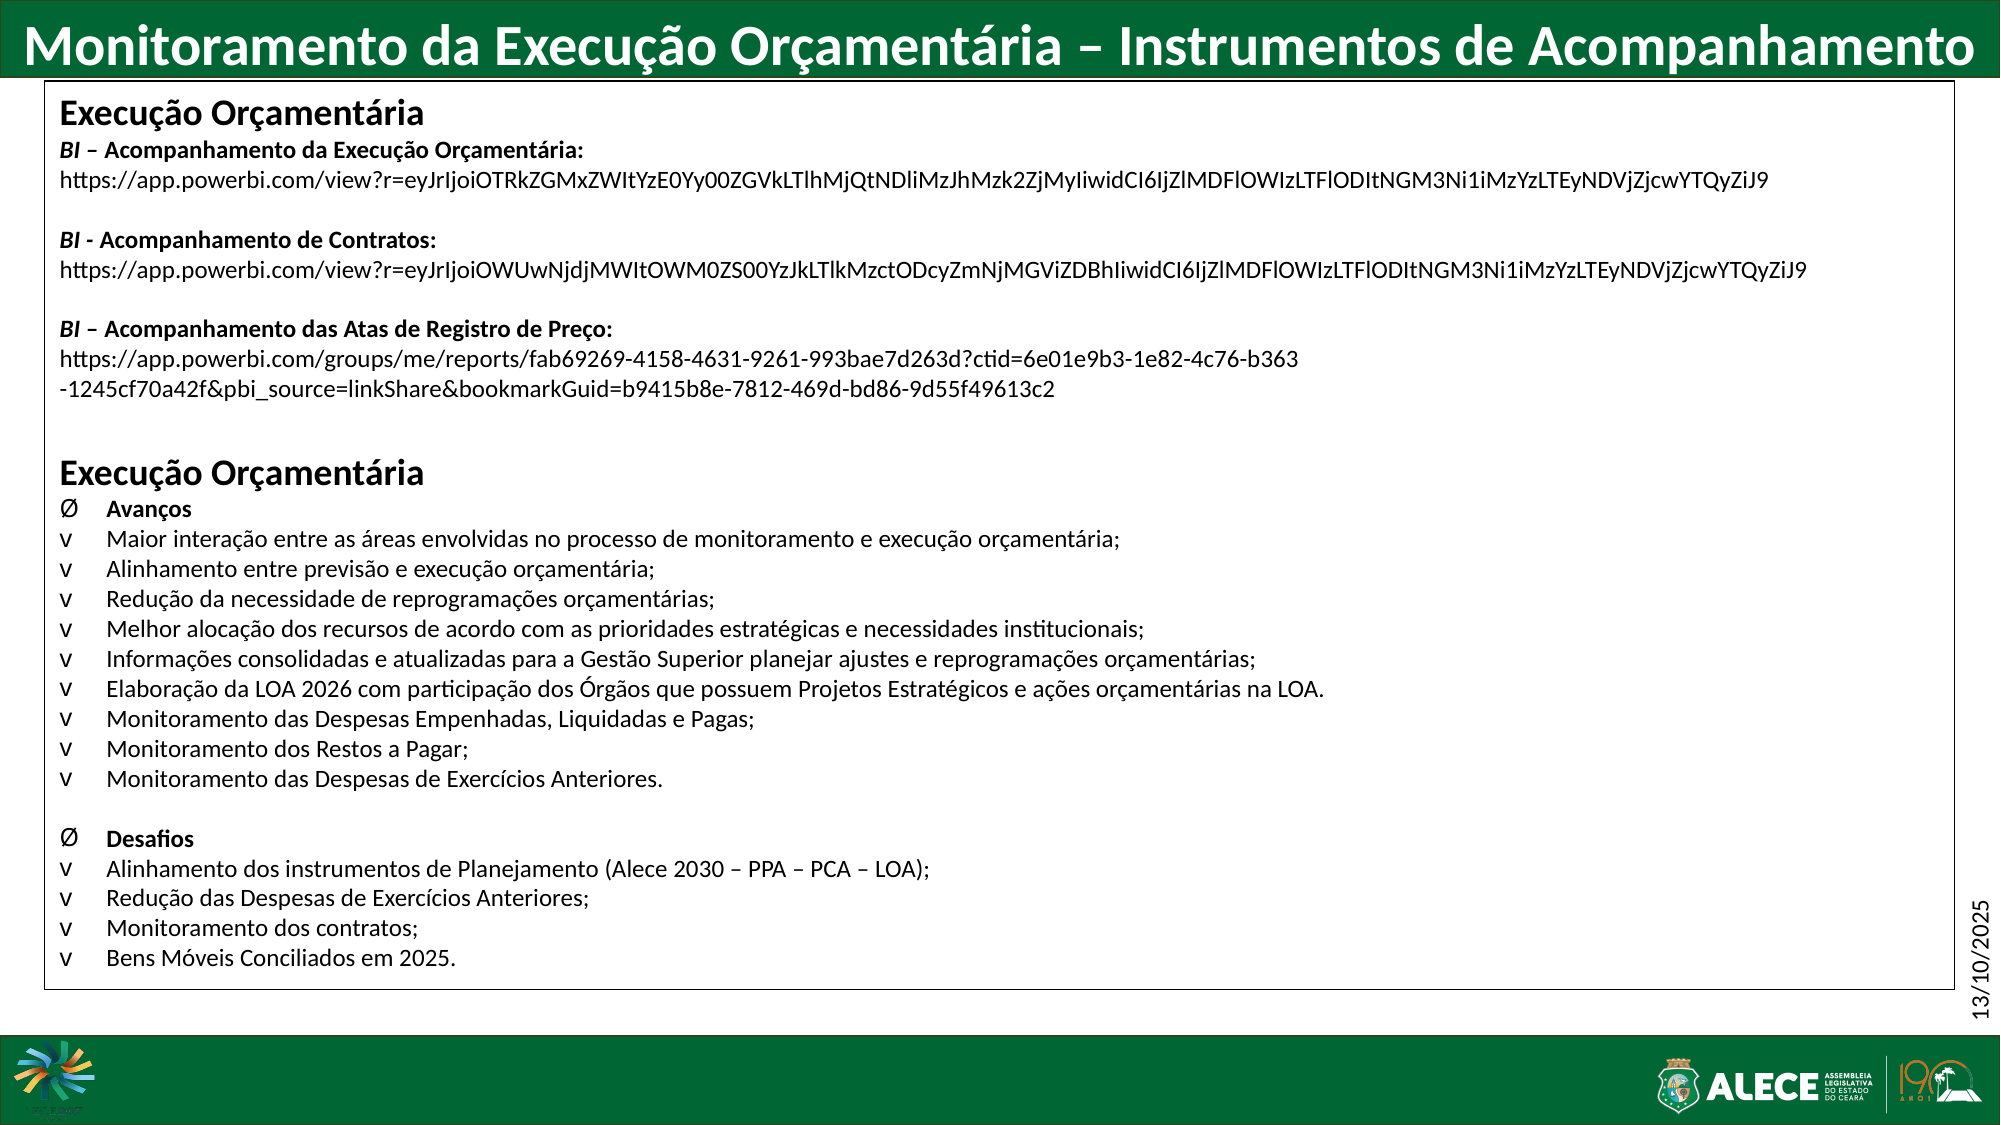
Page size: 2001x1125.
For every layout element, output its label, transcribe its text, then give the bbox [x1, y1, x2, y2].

text_box Monitoramento da Execução Orçamentária – Instrumentos de Acompanhamento [0, 0, 2000, 77]
picture [1625, 982, 2000, 1125]
text_box [0, 1036, 1625, 1125]
text_box Execução Orçamentária BI – Acompanhamento da Execução Orçamentária: https://app.powerbi.com/view?r=eyJrIjoiOTRkZGMxZWItYzE0Yy00ZGVkLTlhMjQtNDliMzJhMzk2ZjMyIiwidCI6IjZlMDFlOWIzLTFlODItNGM3Ni1iMzYzLTEyNDVjZjcwYTQyZiJ9 BI - Acompanhamento de Contratos: https://app.powerbi.com/view?r=eyJrIjoiOWUwNjdjMWItOWM0ZS00YzJkLTlkMzctODcyZmNjMGViZDBhIiwidCI6IjZlMDFlOWIzLTFlODItNGM3Ni1iMzYzLTEyNDVjZjcwYTQyZiJ9 BI – Acompanhamento das Atas de Registro de Preço: https://app.powerbi.com/groups/me/reports/fab69269-4158-4631-9261-993bae7d263d?ctid=6e01e9b3-1e82-4c76-b363-1245cf70a42f&pbi_source=linkShare&bookmarkGuid=b9415b8e-7812-469d-bd86-9d55f49613c2 Execução Orçamentária Avanços Maior interação entre as áreas envolvidas no processo de monitoramento e execução orçamentária; Alinhamento entre previsão e execução orçamentária; Redução da necessidade de reprogramações orçamentárias; Melhor alocação dos recursos de acordo com as prioridades estratégicas e necessidades institucionais; Informações consolidadas e atualizadas para a Gestão Superior planejar ajustes e reprogramações orçamentárias; Elaboração da LOA 2026 com participação dos Órgãos que possuem Projetos Estratégicos e ações orçamentárias na LOA. Monitoramento das Despesas Empenhadas, Liquidadas e Pagas; Monitoramento dos Restos a Pagar; Monitoramento das Despesas de Exercícios Anteriores. Desafios Alinhamento dos instrumentos de Planejamento (Alece 2030 – PPA – PCA – LOA); Redução das Despesas de Exercícios Anteriores; Monitoramento dos contratos; Bens Móveis Conciliados em 2025. [44, 80, 1955, 990]
text_box 13/10/2025 [1956, 883, 2000, 1037]
